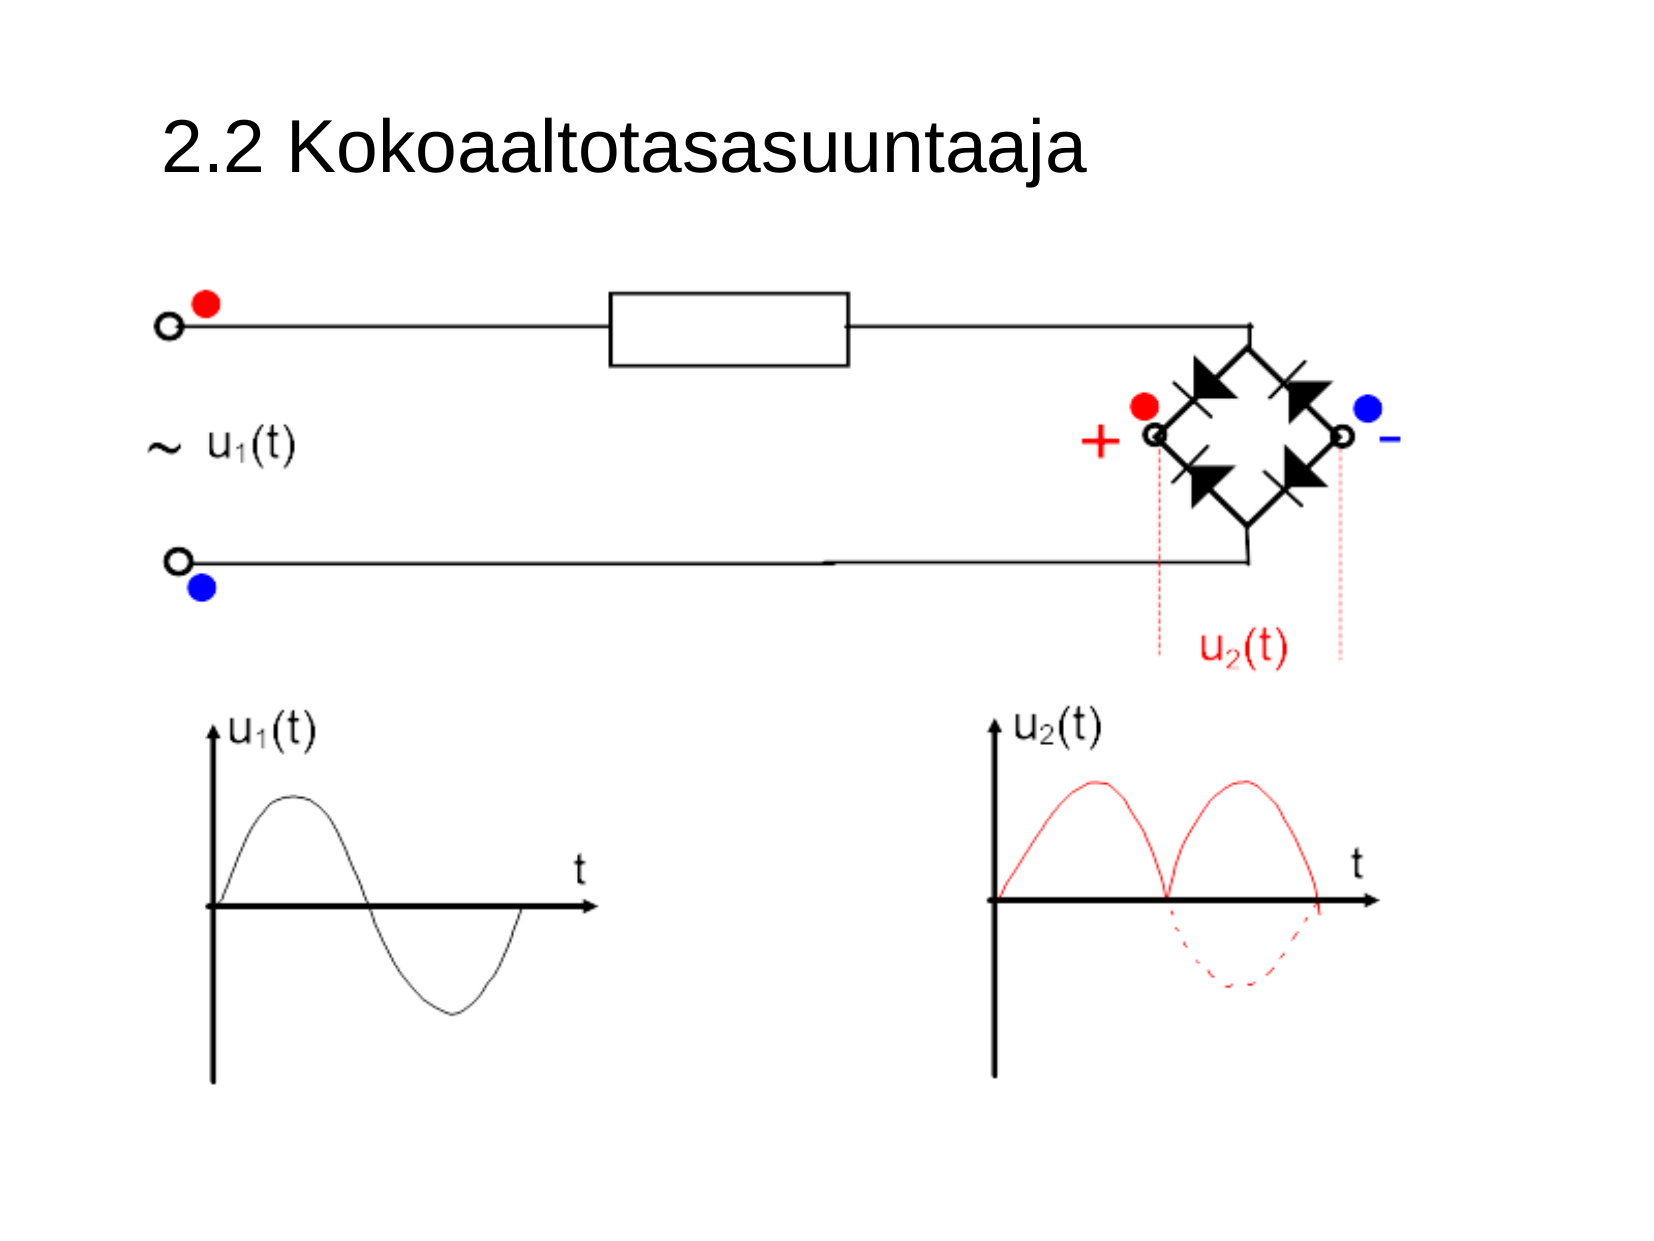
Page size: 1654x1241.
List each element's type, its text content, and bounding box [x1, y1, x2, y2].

text_box 2.2 Kokoaaltotasasuuntaaja [146, 96, 1465, 196]
picture [84, 248, 1441, 1110]
